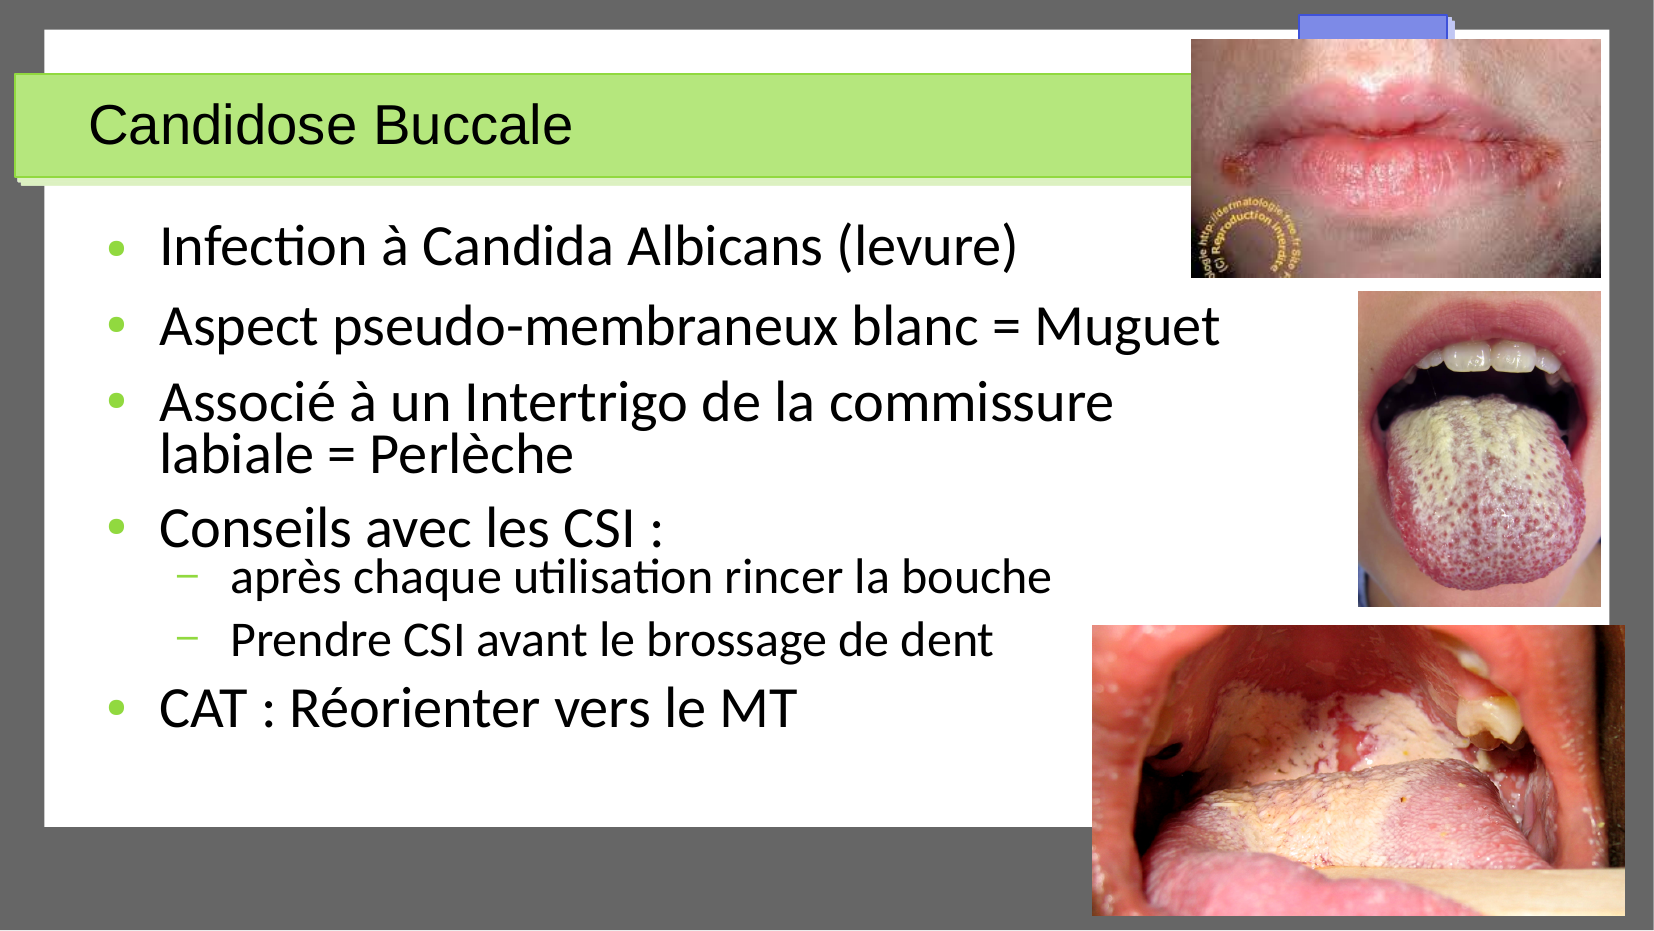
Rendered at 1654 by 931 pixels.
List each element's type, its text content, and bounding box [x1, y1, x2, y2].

title Candidose Buccale [88, 73, 1191, 178]
picture [1092, 625, 1625, 916]
picture [1358, 291, 1601, 608]
picture [1191, 39, 1601, 278]
list Infection à Candida Albicans (levure) Aspect pseudo-membraneux blanc = Muguet Associé à un Intertrigo de la commissure labiale = Perlèche Conseils avec les CSI : après chaque utilisation rincer la bouche Prendre CSI avant le brossage de dent CAT : Réorienter vers le MT [88, 221, 1270, 813]
